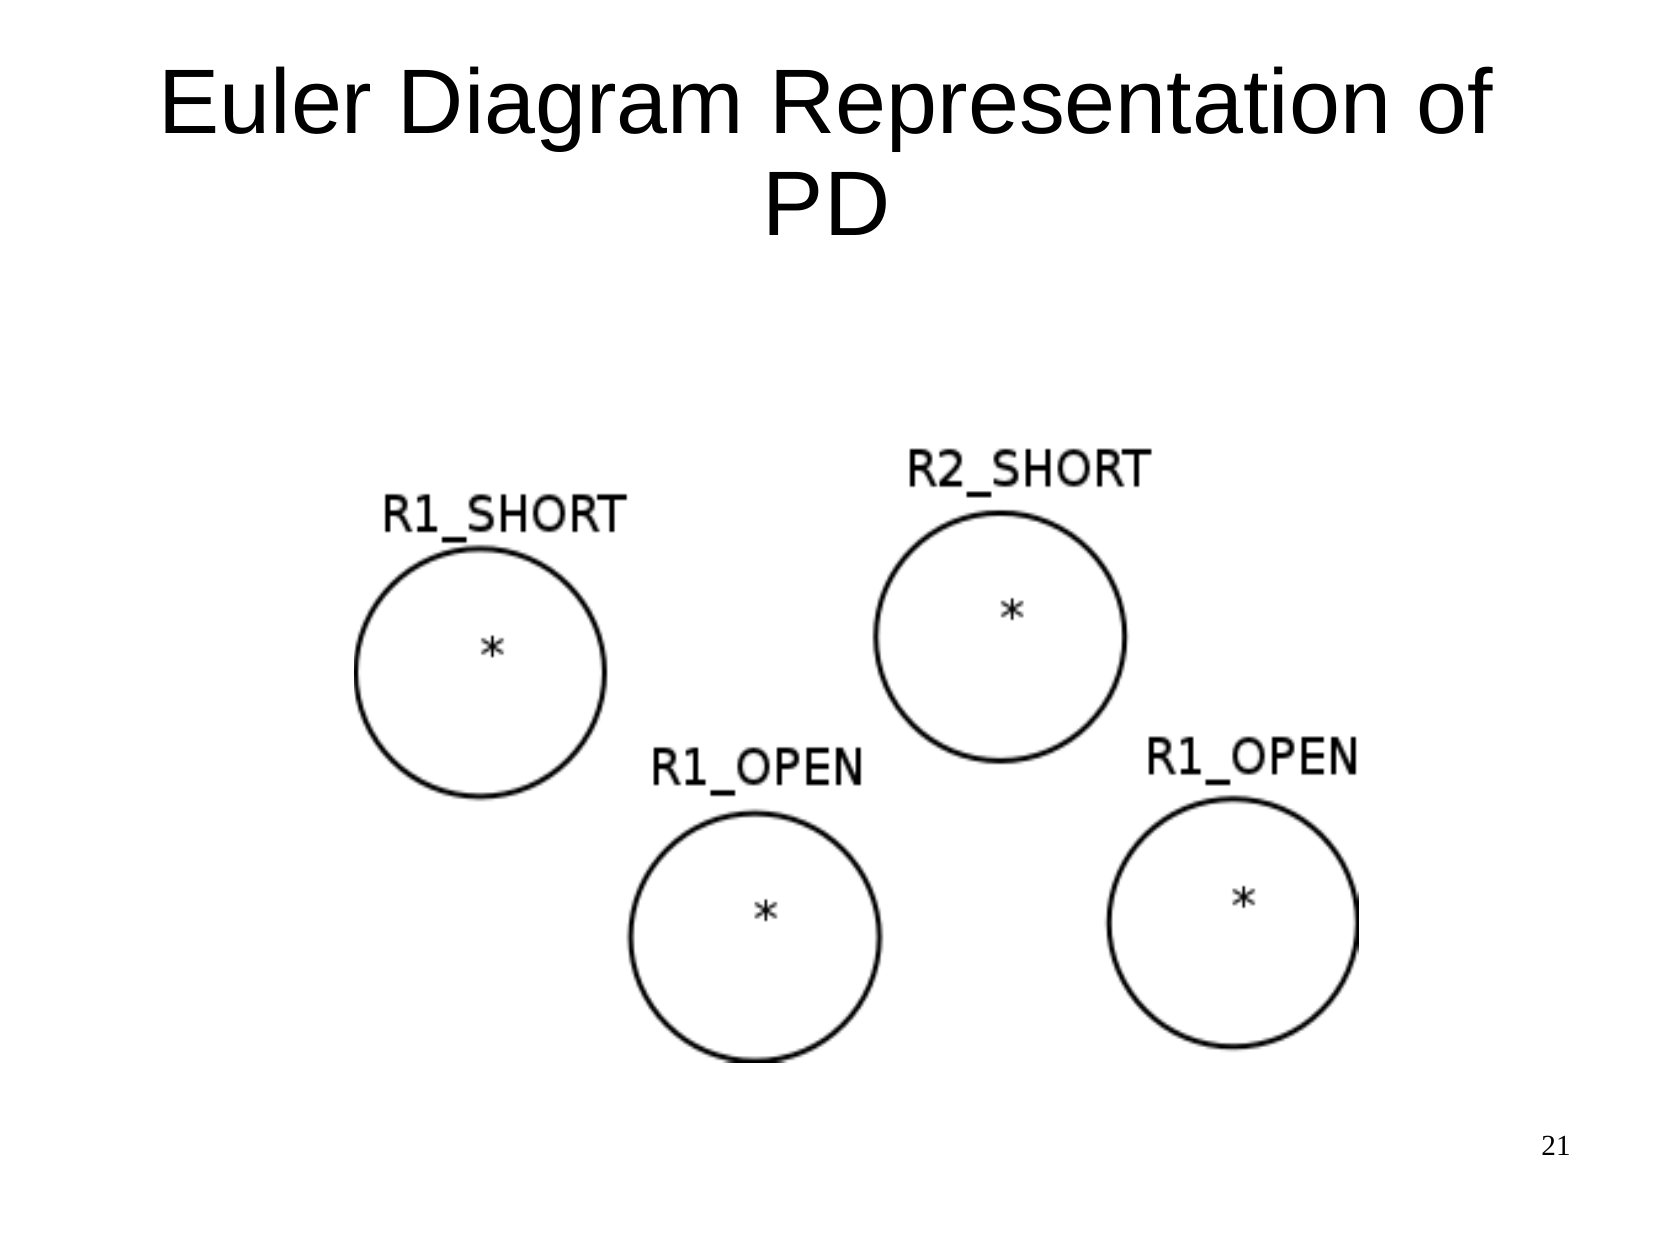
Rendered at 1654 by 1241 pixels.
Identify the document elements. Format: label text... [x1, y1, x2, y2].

title Euler Diagram Representation of PD [82, 49, 1571, 257]
picture [354, 442, 1359, 1063]
